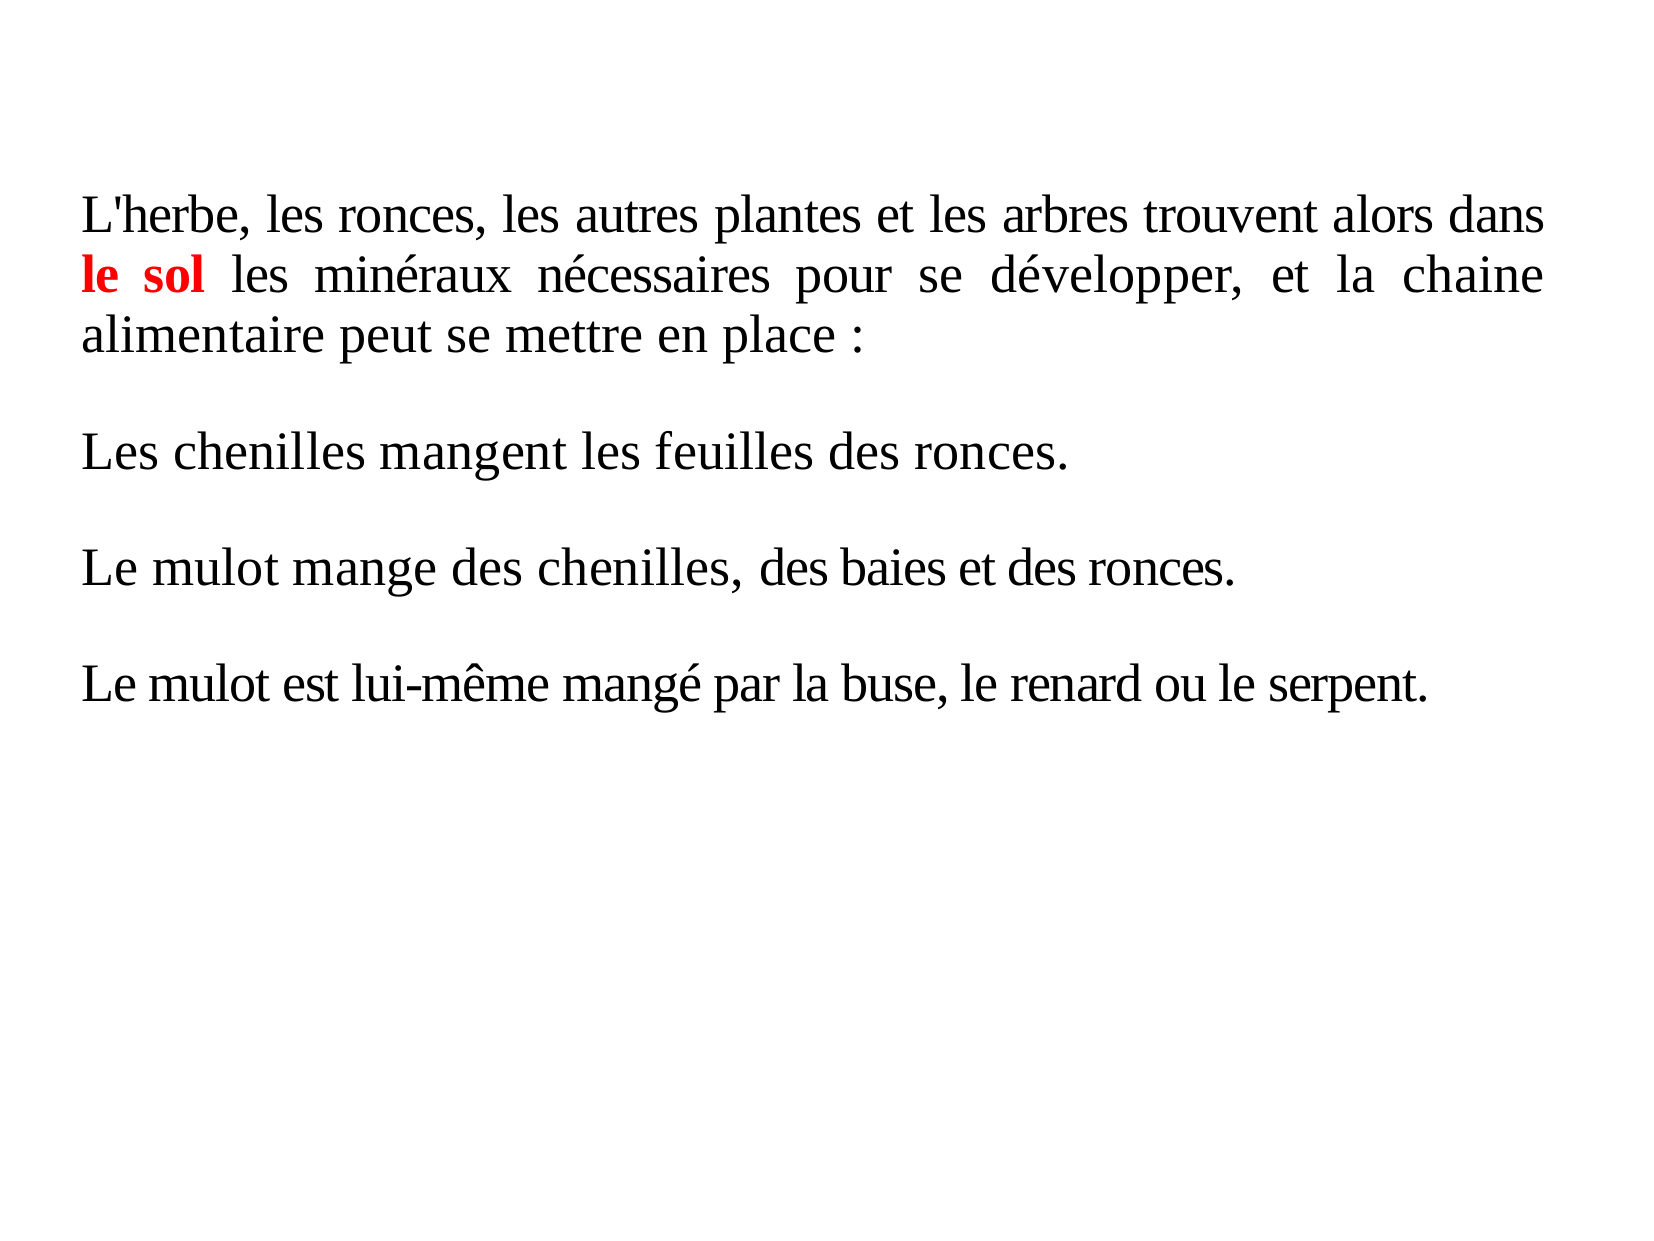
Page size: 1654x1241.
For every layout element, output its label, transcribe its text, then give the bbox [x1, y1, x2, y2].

text_box L'herbe, les ronces, les autres plantes et les arbres trouvent alors dans le sol les minéraux nécessaires pour se développer, et la chaine alimentaire peut se mettre en place : Les chenilles mangent les feuilles des ronces. Le mulot mange des chenilles, des baies et des ronces. Le mulot est lui-même mangé par la buse, le renard ou le serpent. [59, 177, 1568, 769]
